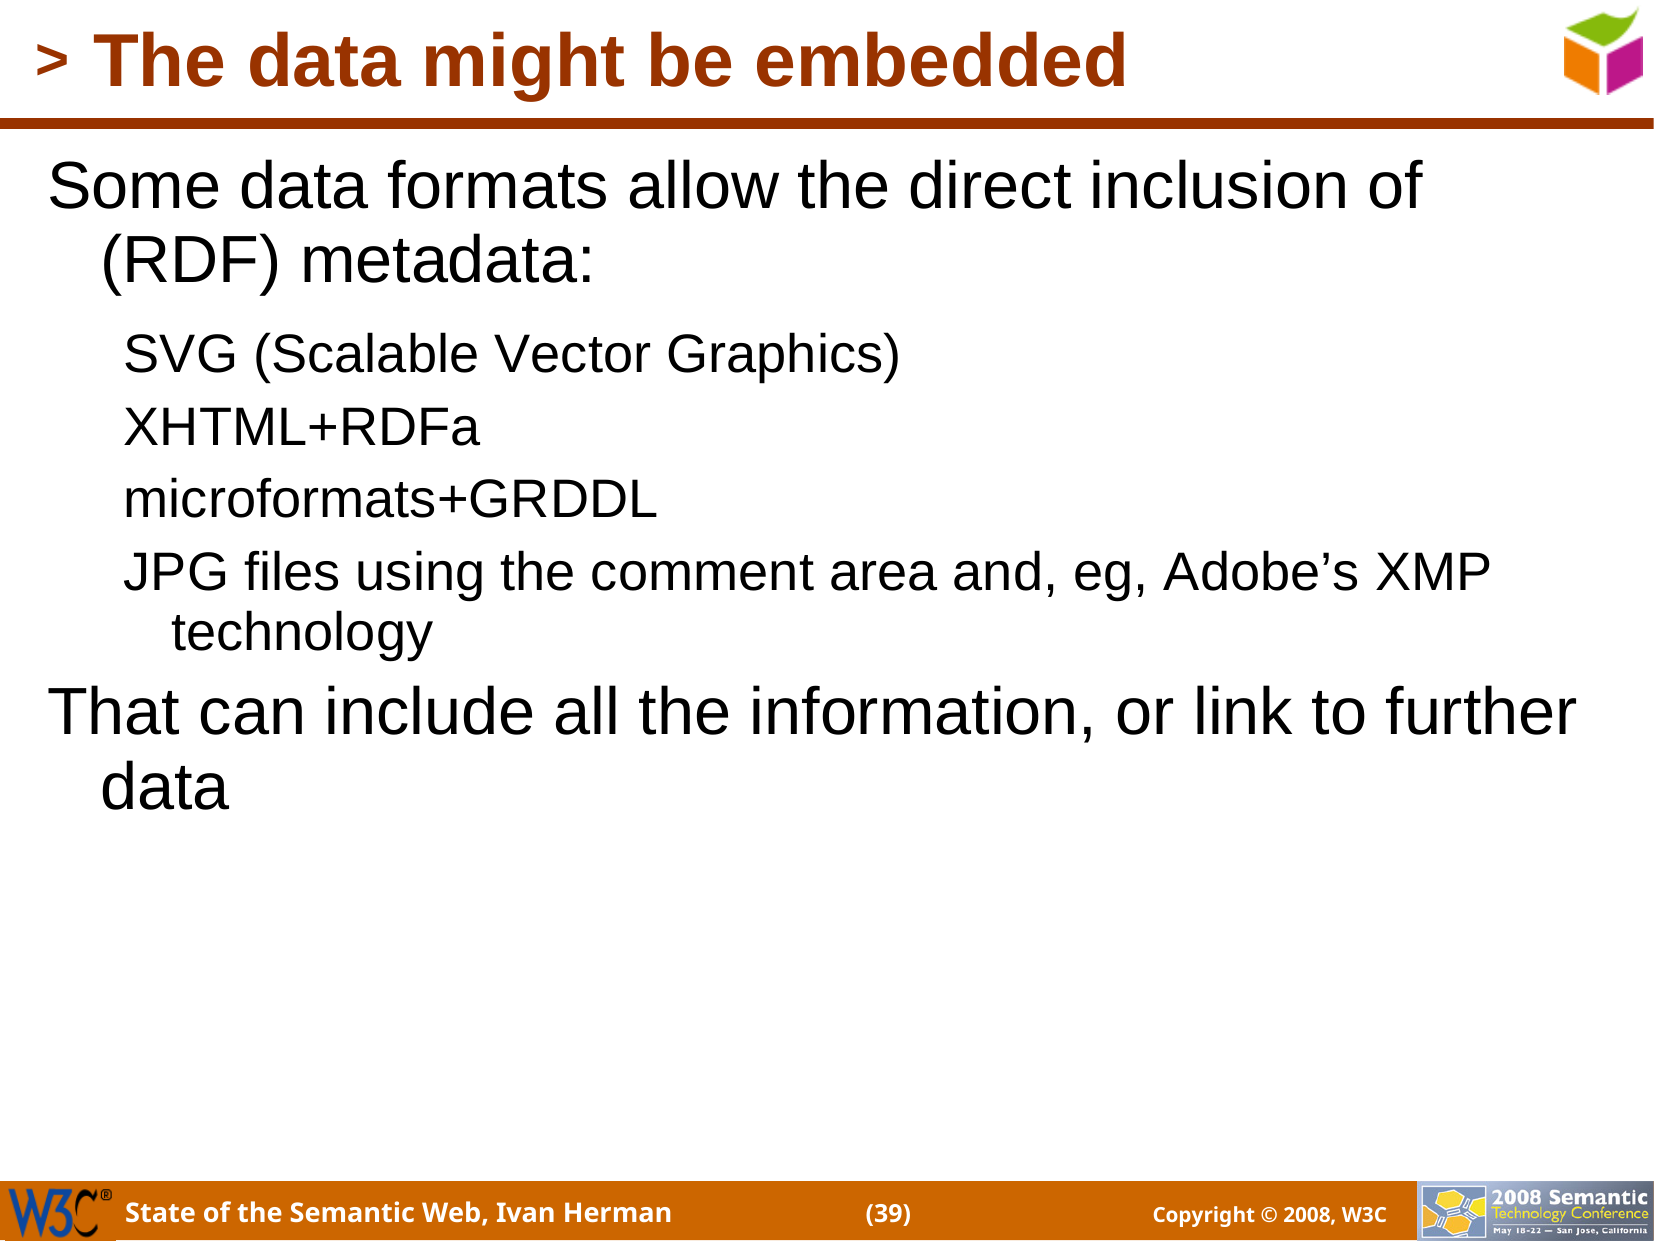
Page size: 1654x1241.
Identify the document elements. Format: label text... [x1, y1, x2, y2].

picture [1564, 5, 1643, 95]
picture [5, 1186, 116, 1241]
title The data might be embedded [93, 0, 1493, 119]
list Some data formats allow the direct inclusion of (RDF) metadata: SVG (Scalable Vector Graphics) XHTML+RDFa microformats+GRDDL JPG files using the comment area and, eg, Adobe’s XMP technology That can include all the information, or link to further data [29, 147, 1624, 1134]
picture [1417, 1181, 1654, 1241]
